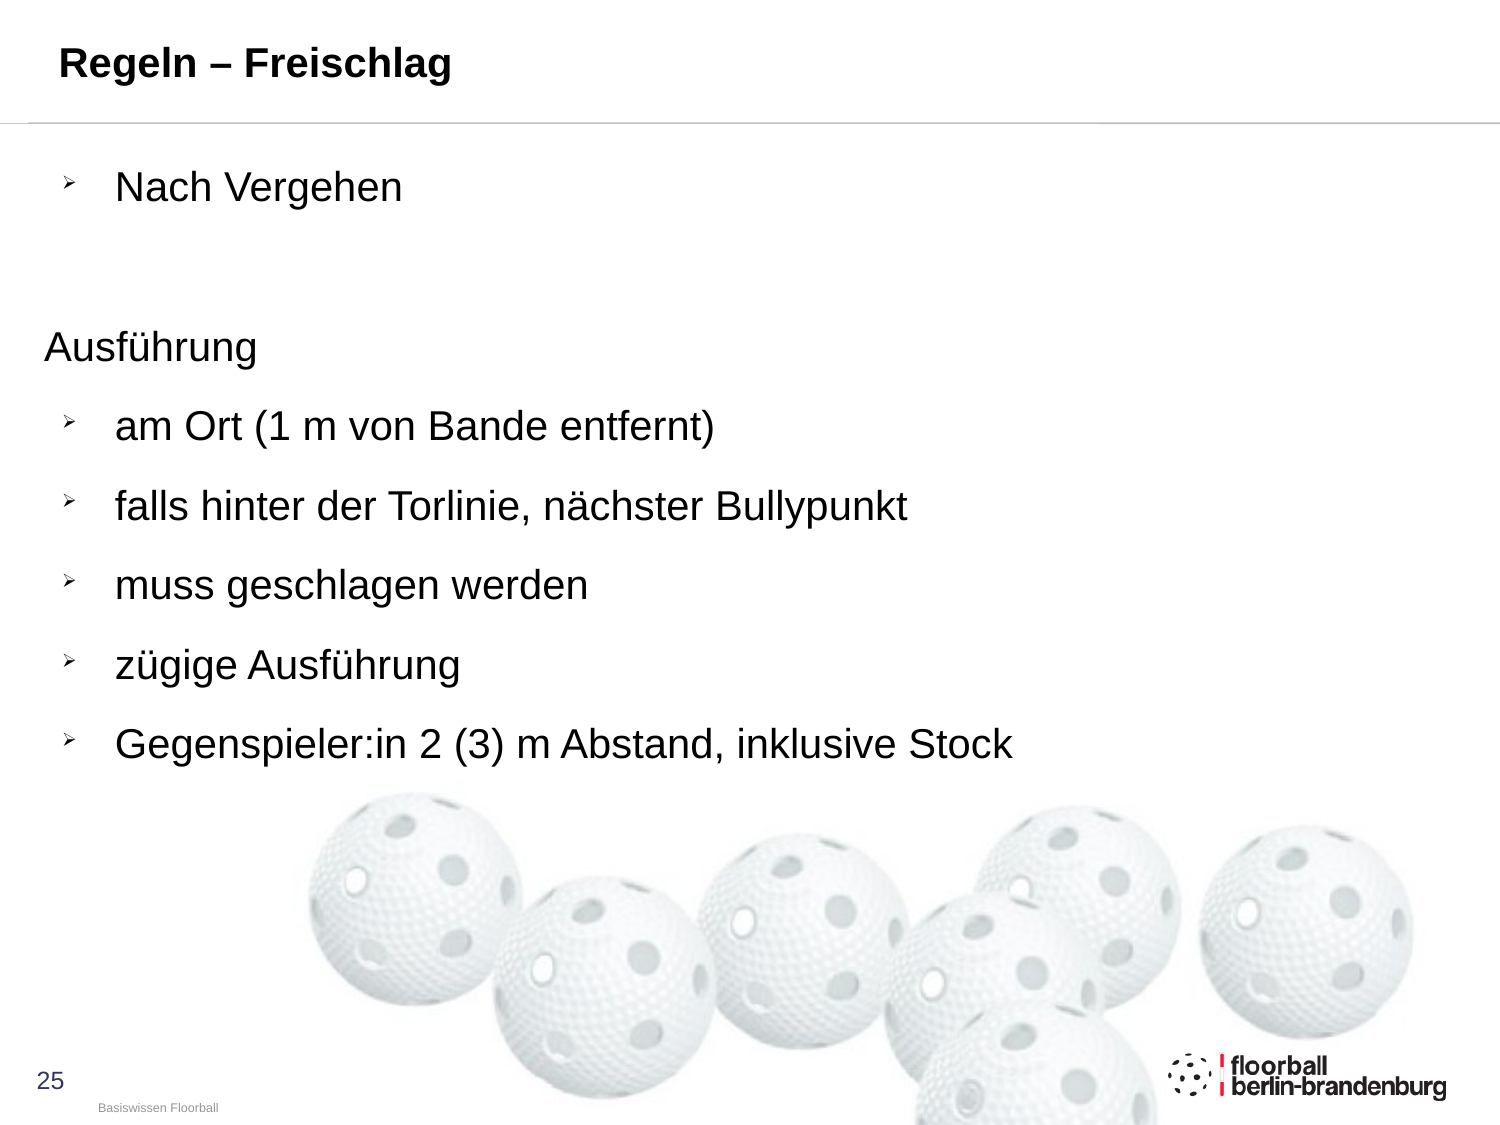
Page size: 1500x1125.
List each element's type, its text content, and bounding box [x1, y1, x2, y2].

text_box Nach Vergehen Ausführung am Ort (1 m von Bande entfernt) falls hinter der Torlinie, nächster Bullypunkt muss geschlagen werden zügige Ausführung Gegenspieler:in 2 (3) m Abstand, inklusive Stock [29, 152, 1466, 1013]
picture [242, 355, 1483, 1125]
text_box Regeln – Freischlag [43, 28, 1466, 94]
